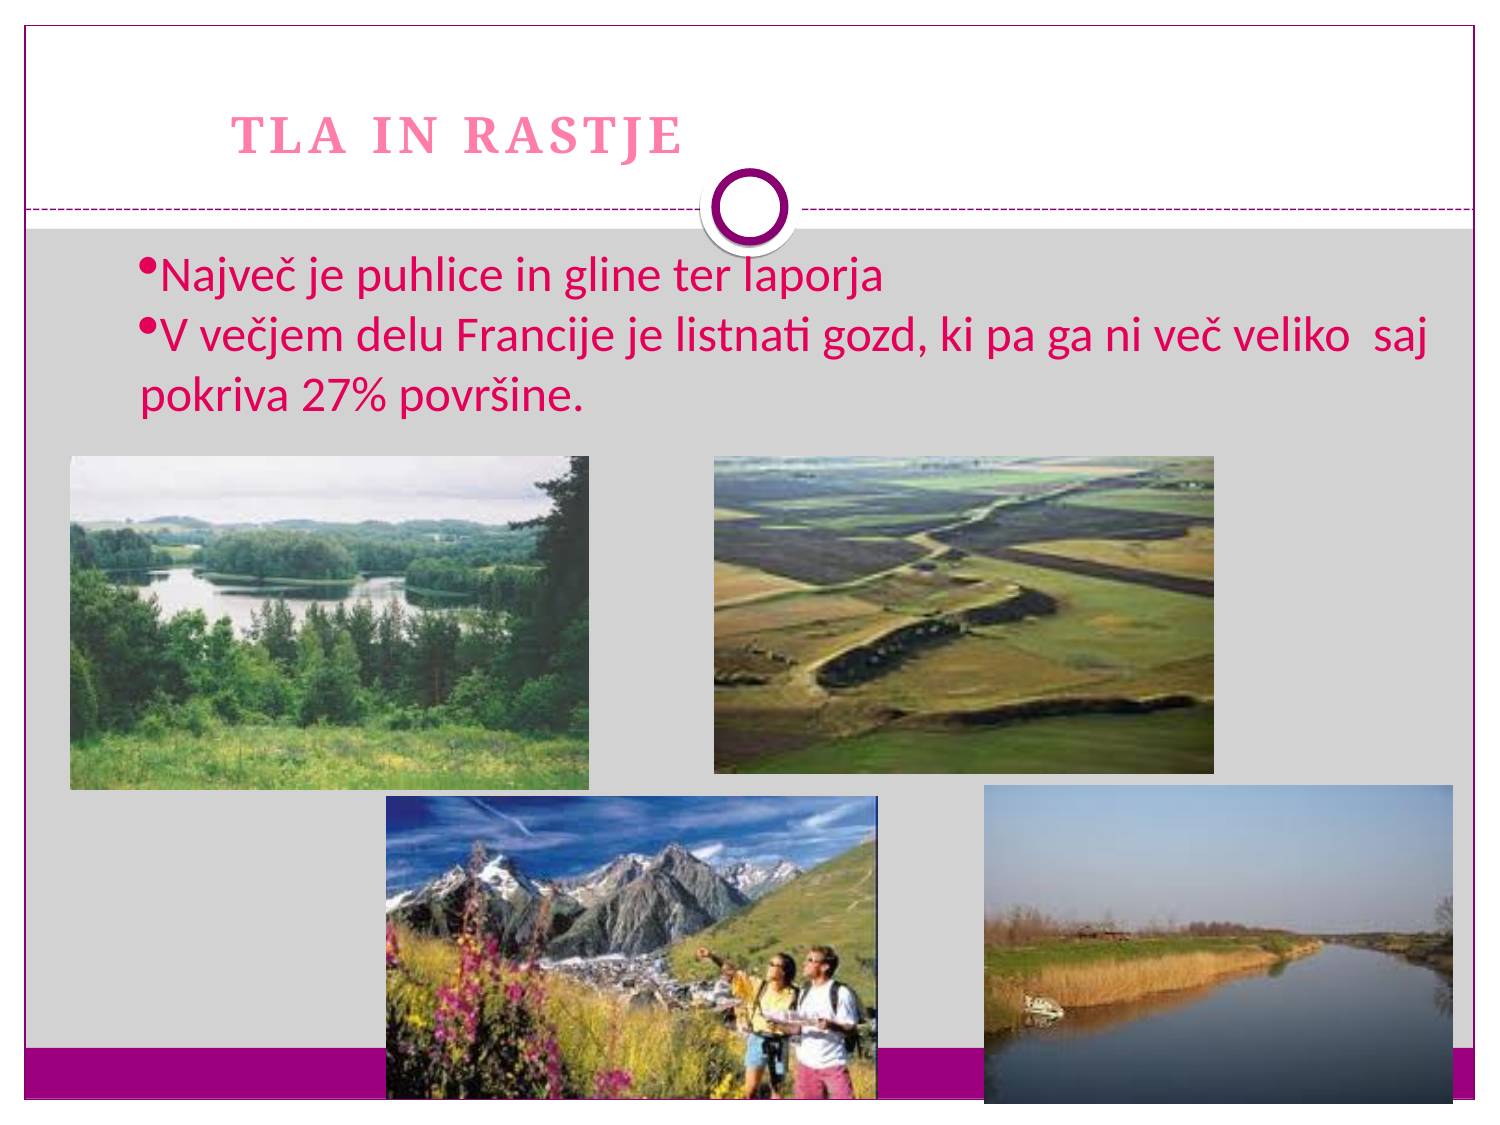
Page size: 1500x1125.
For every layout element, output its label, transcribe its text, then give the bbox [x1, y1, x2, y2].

picture [984, 785, 1453, 1104]
picture [386, 796, 878, 1099]
list Največ je puhlice in gline ter laporja V večjem delu Francije je listnati gozd, ki pa ga ni več veliko saj pokriva 27% površine. [49, 234, 1445, 1001]
picture [714, 456, 1214, 774]
picture [70, 456, 589, 790]
title TLA IN RASTJE [164, 46, 1500, 172]
